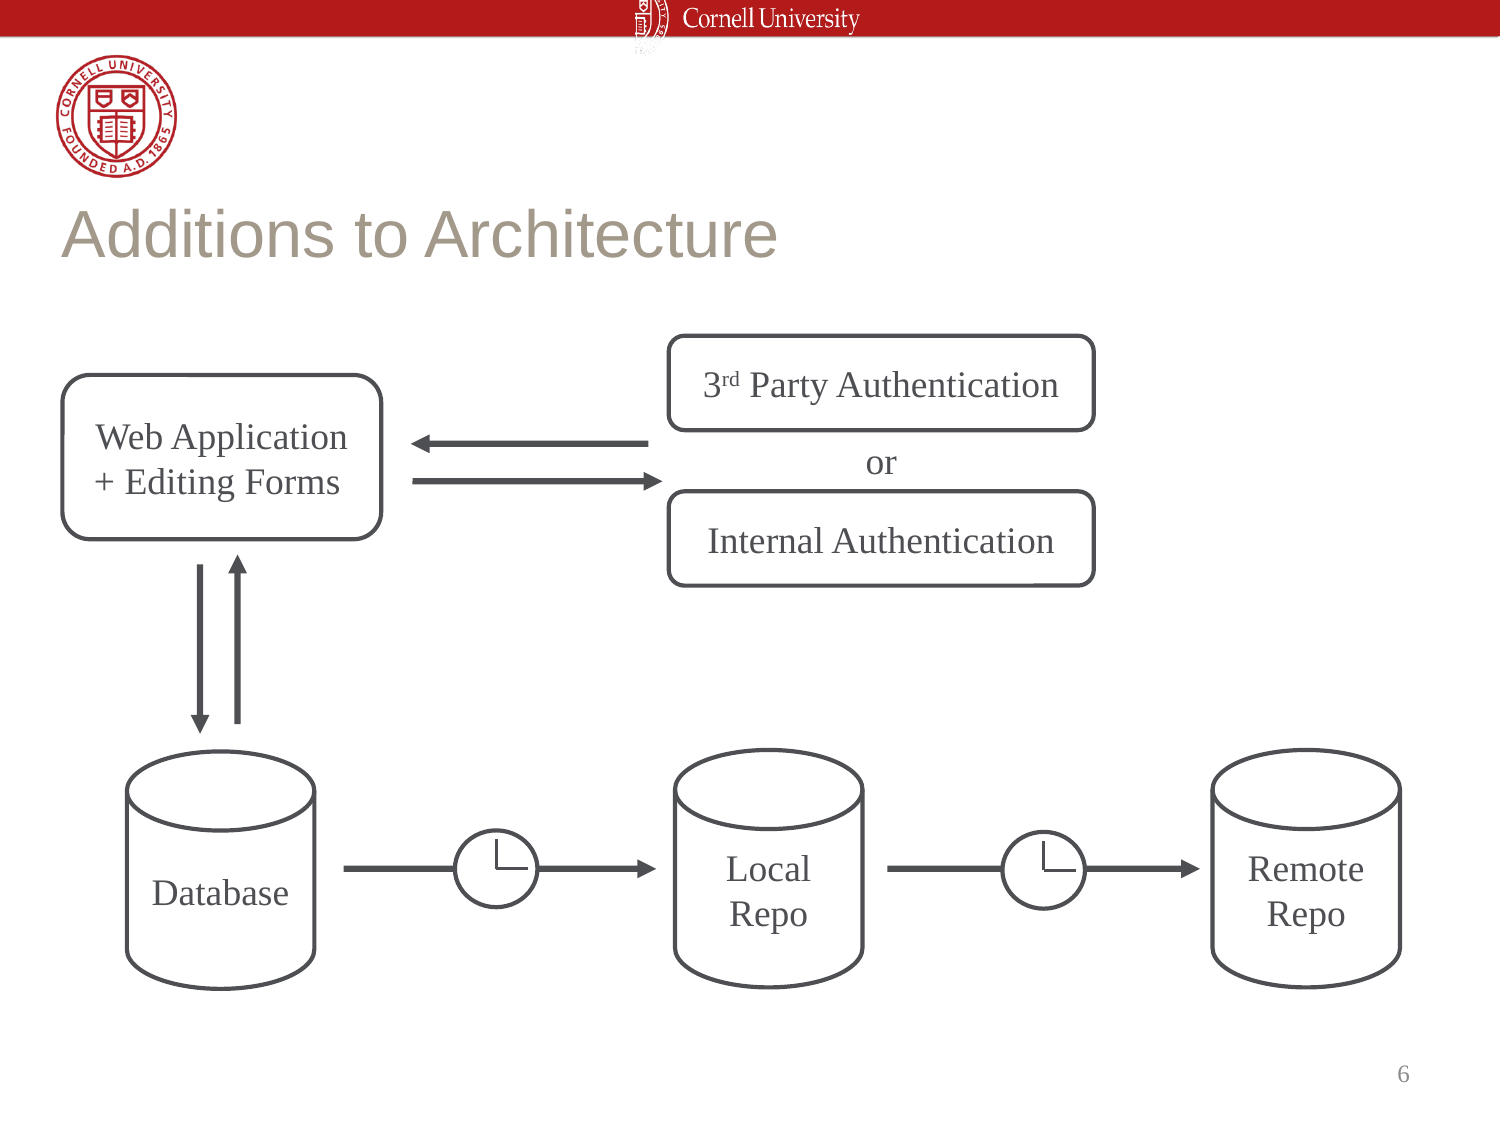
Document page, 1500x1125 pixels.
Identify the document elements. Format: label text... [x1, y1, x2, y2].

text_box or [668, 430, 1094, 490]
text_box Internal Authentication [668, 491, 1094, 586]
text_box [1002, 831, 1085, 909]
text_box Database [126, 751, 315, 989]
text_box Local Repo [675, 749, 863, 988]
title Additions to Architecture [46, 174, 1471, 288]
text_box [454, 830, 538, 908]
picture [635, 0, 860, 60]
text_box Remote Repo [1212, 749, 1401, 988]
slide_number <number> [1074, 1042, 1425, 1103]
text_box 3rd Party Authentication [668, 335, 1094, 430]
picture [50, 50, 195, 174]
text_box Web Application + Editing Forms [62, 374, 382, 540]
